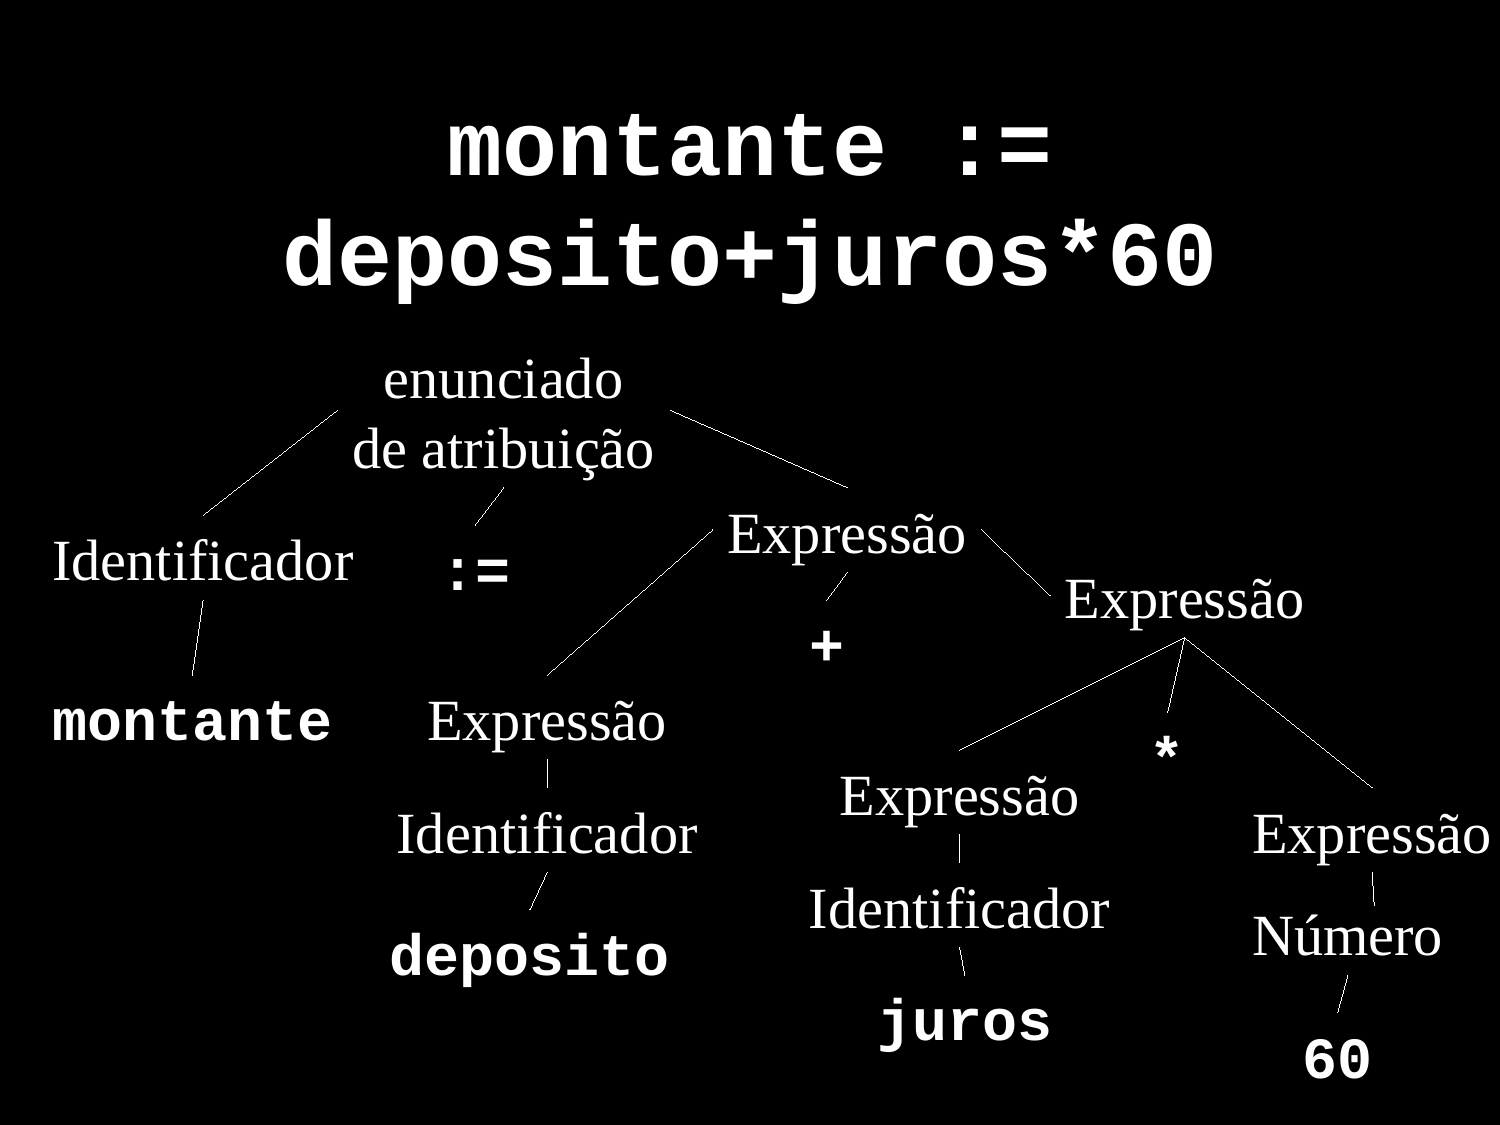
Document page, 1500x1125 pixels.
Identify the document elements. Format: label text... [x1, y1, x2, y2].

text_box juros [862, 975, 1068, 1060]
title montante := deposito+juros*60 [112, 76, 1388, 312]
text_box Expressão [1237, 787, 1500, 873]
text_box := [425, 525, 526, 610]
text_box Identificador [794, 862, 1126, 948]
text_box deposito [375, 909, 685, 995]
text_box Identificador [381, 787, 713, 873]
text_box montante [37, 675, 348, 760]
text_box Expressão [412, 675, 682, 760]
text_box enunciado de atribuição [337, 332, 671, 488]
text_box Expressão [825, 750, 1095, 835]
text_box Expressão [712, 487, 982, 573]
text_box Número [1237, 890, 1459, 976]
text_box + [794, 600, 860, 685]
text_box 60 [1287, 1012, 1388, 1098]
text_box * [1135, 712, 1201, 798]
text_box Identificador [37, 515, 369, 601]
text_box Expressão [1050, 552, 1320, 638]
